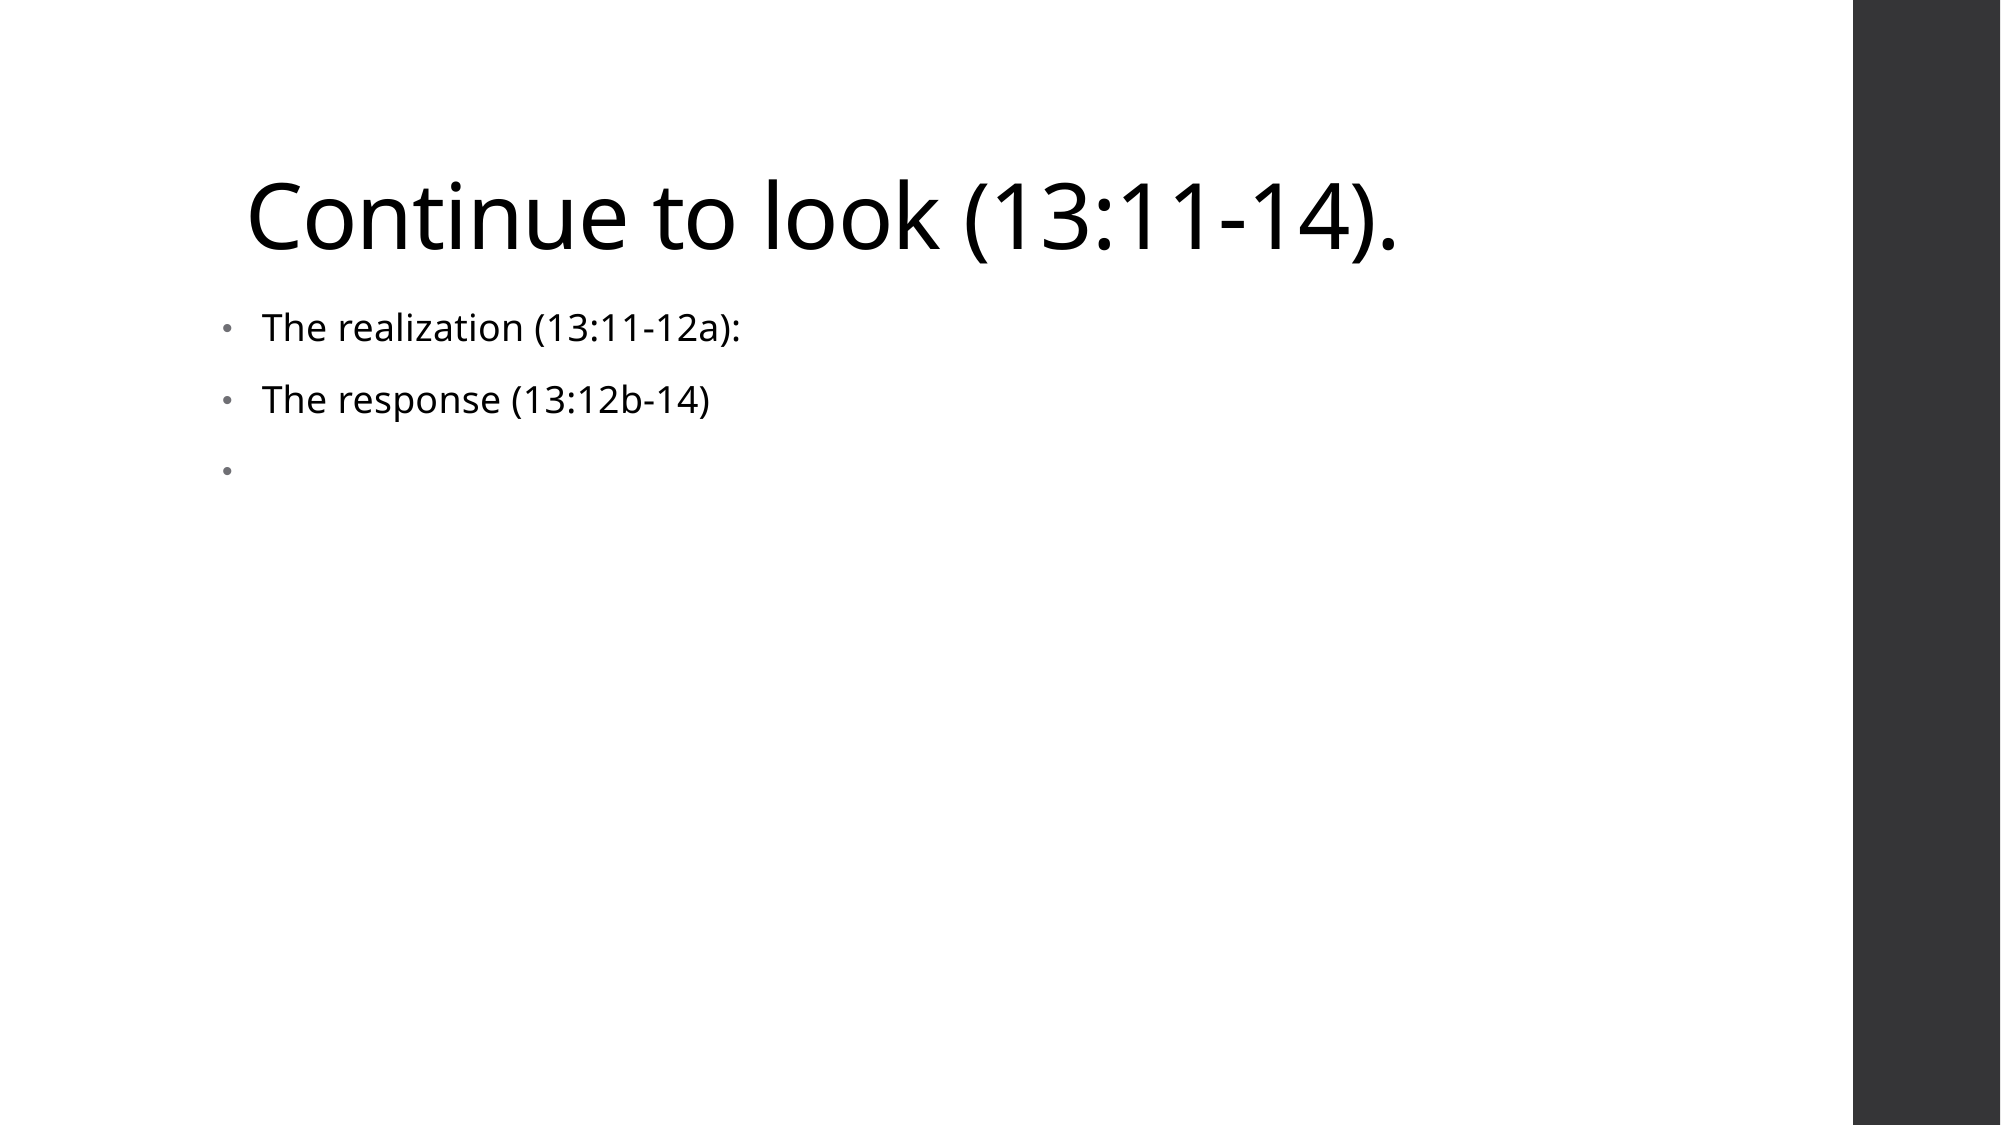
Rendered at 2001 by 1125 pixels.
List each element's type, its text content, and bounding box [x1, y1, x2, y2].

title Continue to look (13:11-14). [206, 60, 1797, 278]
list The realization (13:11-12a): The response (13:12b-14) [206, 299, 1617, 1014]
